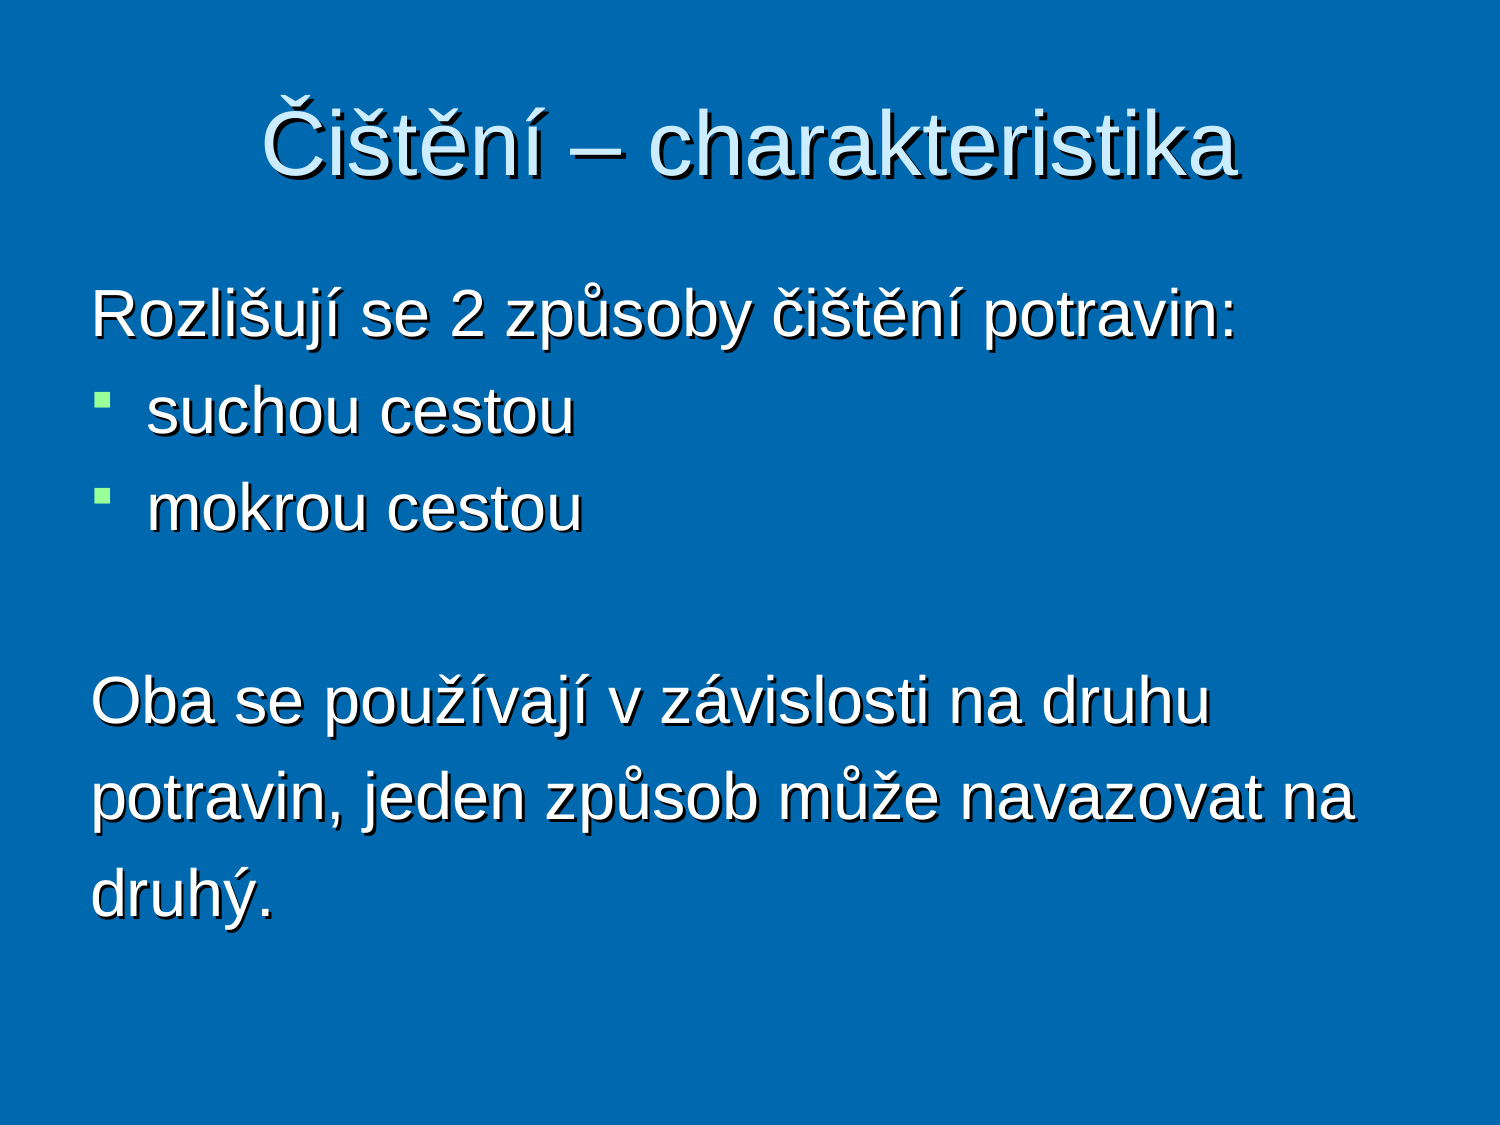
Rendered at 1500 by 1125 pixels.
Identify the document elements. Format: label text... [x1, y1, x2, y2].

title Čištění – charakteristika [75, 45, 1426, 233]
list Rozlišují se 2 způsoby čištění potravin: suchou cestou mokrou cestou Oba se používají v závislosti na druhu potravin, jeden způsob může navazovat na druhý. [75, 262, 1426, 1006]
